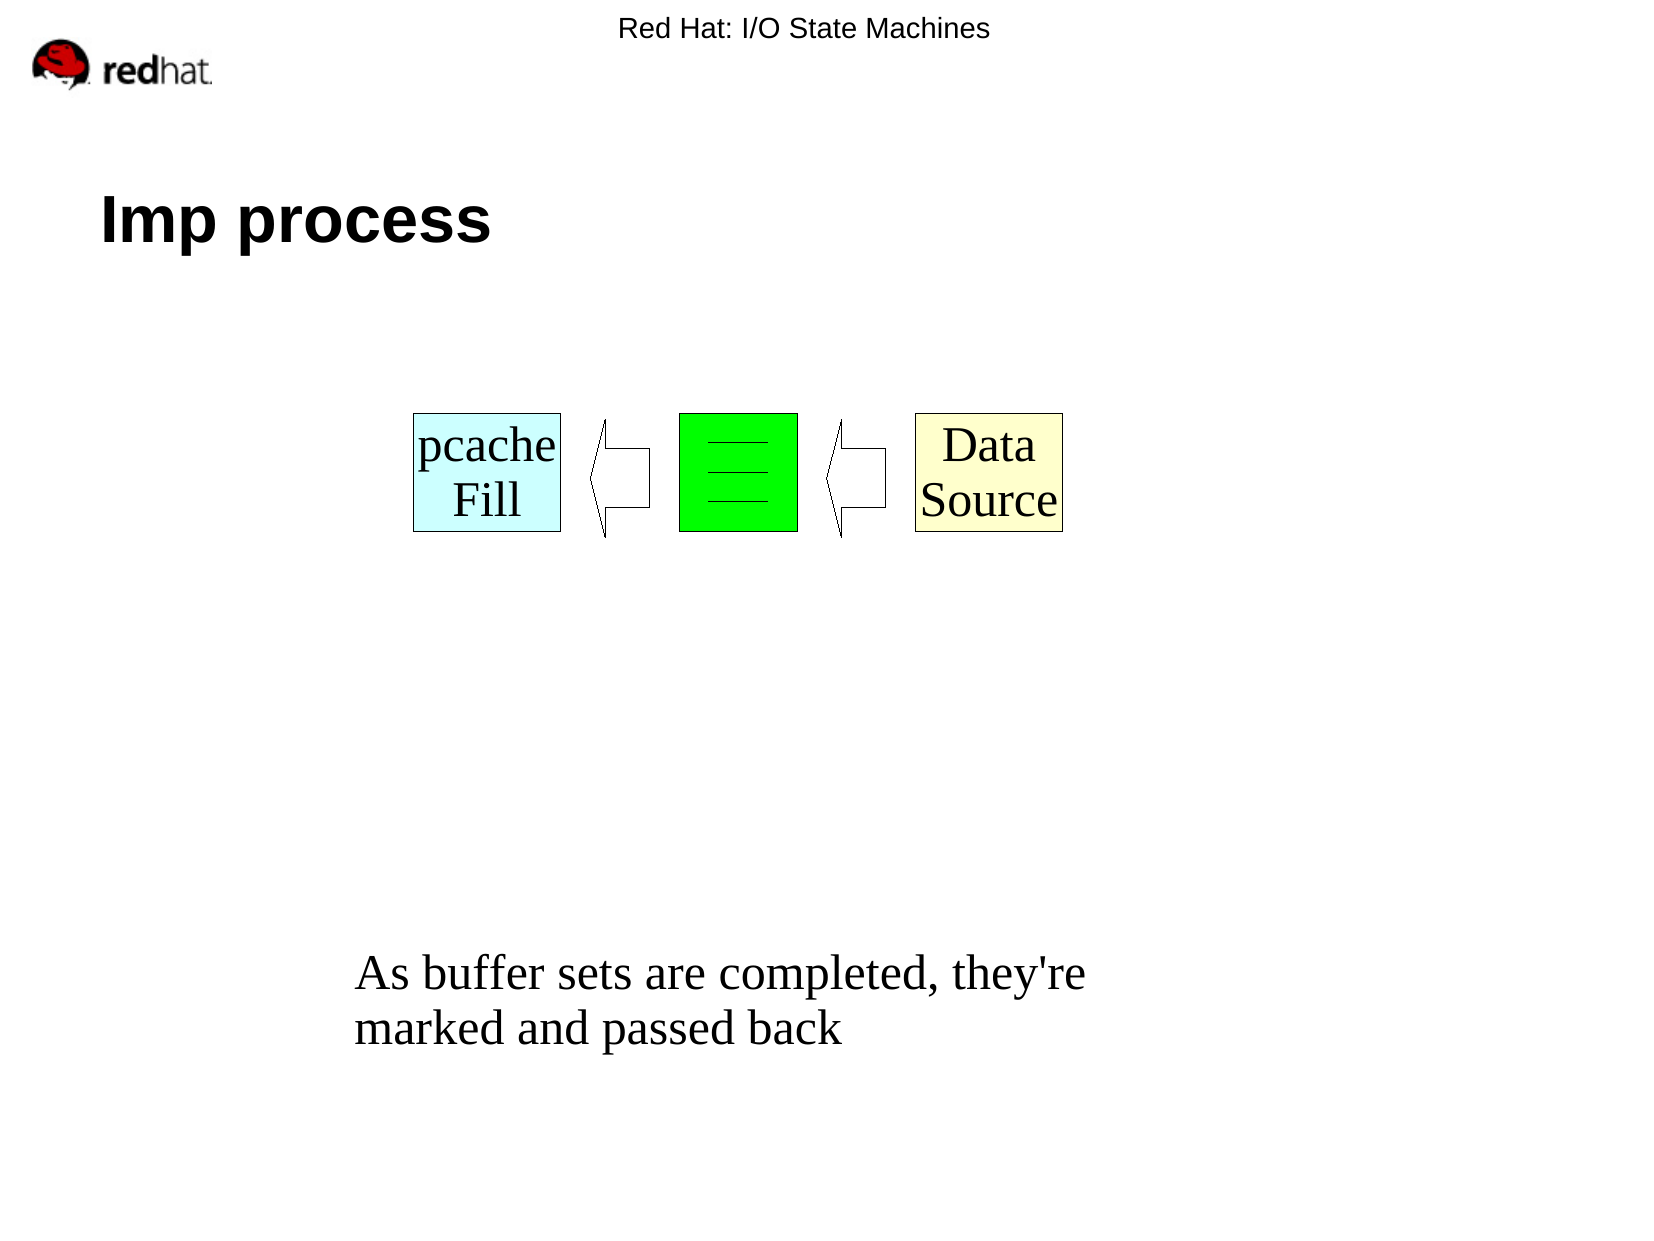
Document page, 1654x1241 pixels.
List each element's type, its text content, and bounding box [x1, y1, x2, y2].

picture [31, 37, 212, 98]
text_box Data Source [915, 413, 1063, 532]
text_box As buffer sets are completed, they're marked and passed back [354, 944, 1182, 1117]
title Imp process [100, 164, 1506, 275]
text_box [679, 413, 798, 532]
text_box pcache Fill [413, 413, 561, 532]
